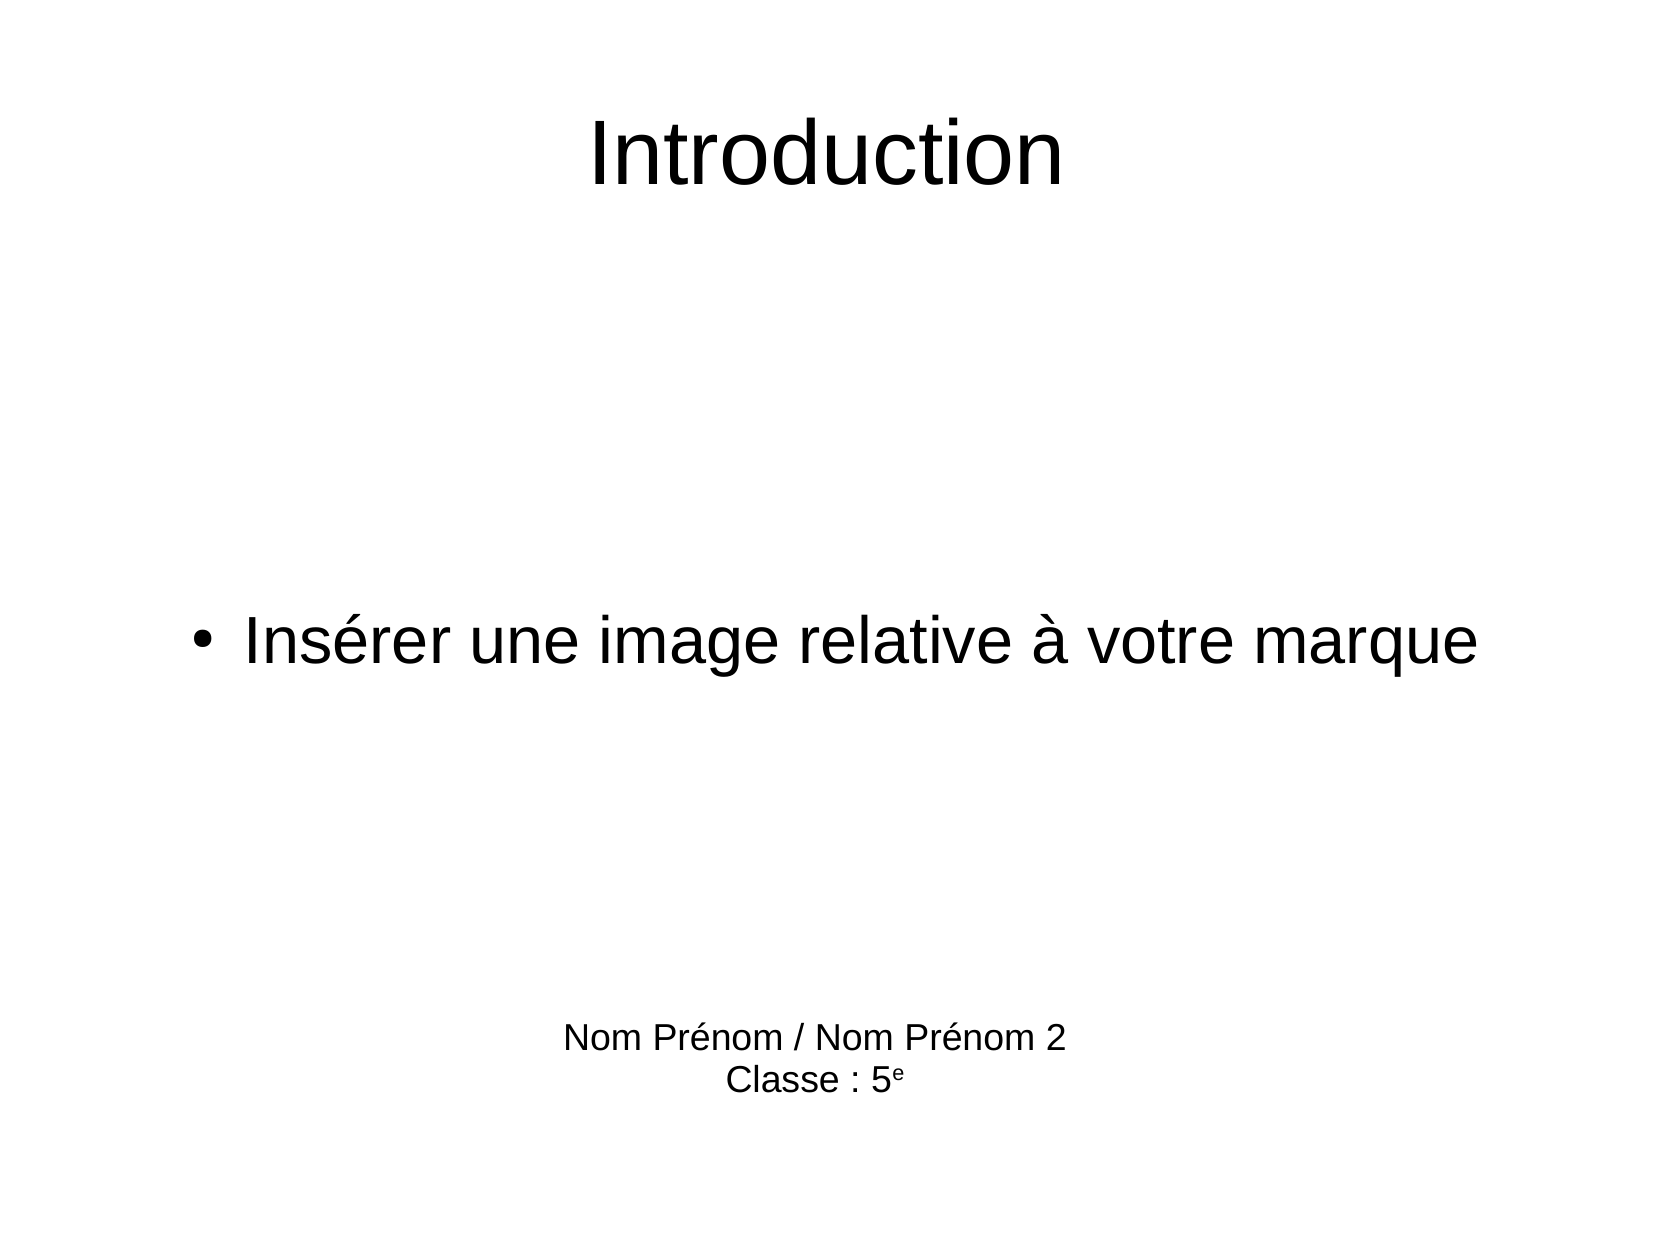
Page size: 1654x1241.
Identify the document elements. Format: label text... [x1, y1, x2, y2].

list Insérer une image relative à votre marque [82, 290, 1571, 1010]
text_box Nom Prénom / Nom Prénom 2 Classe : 5e [484, 1009, 1146, 1110]
title Introduction [82, 49, 1571, 257]
